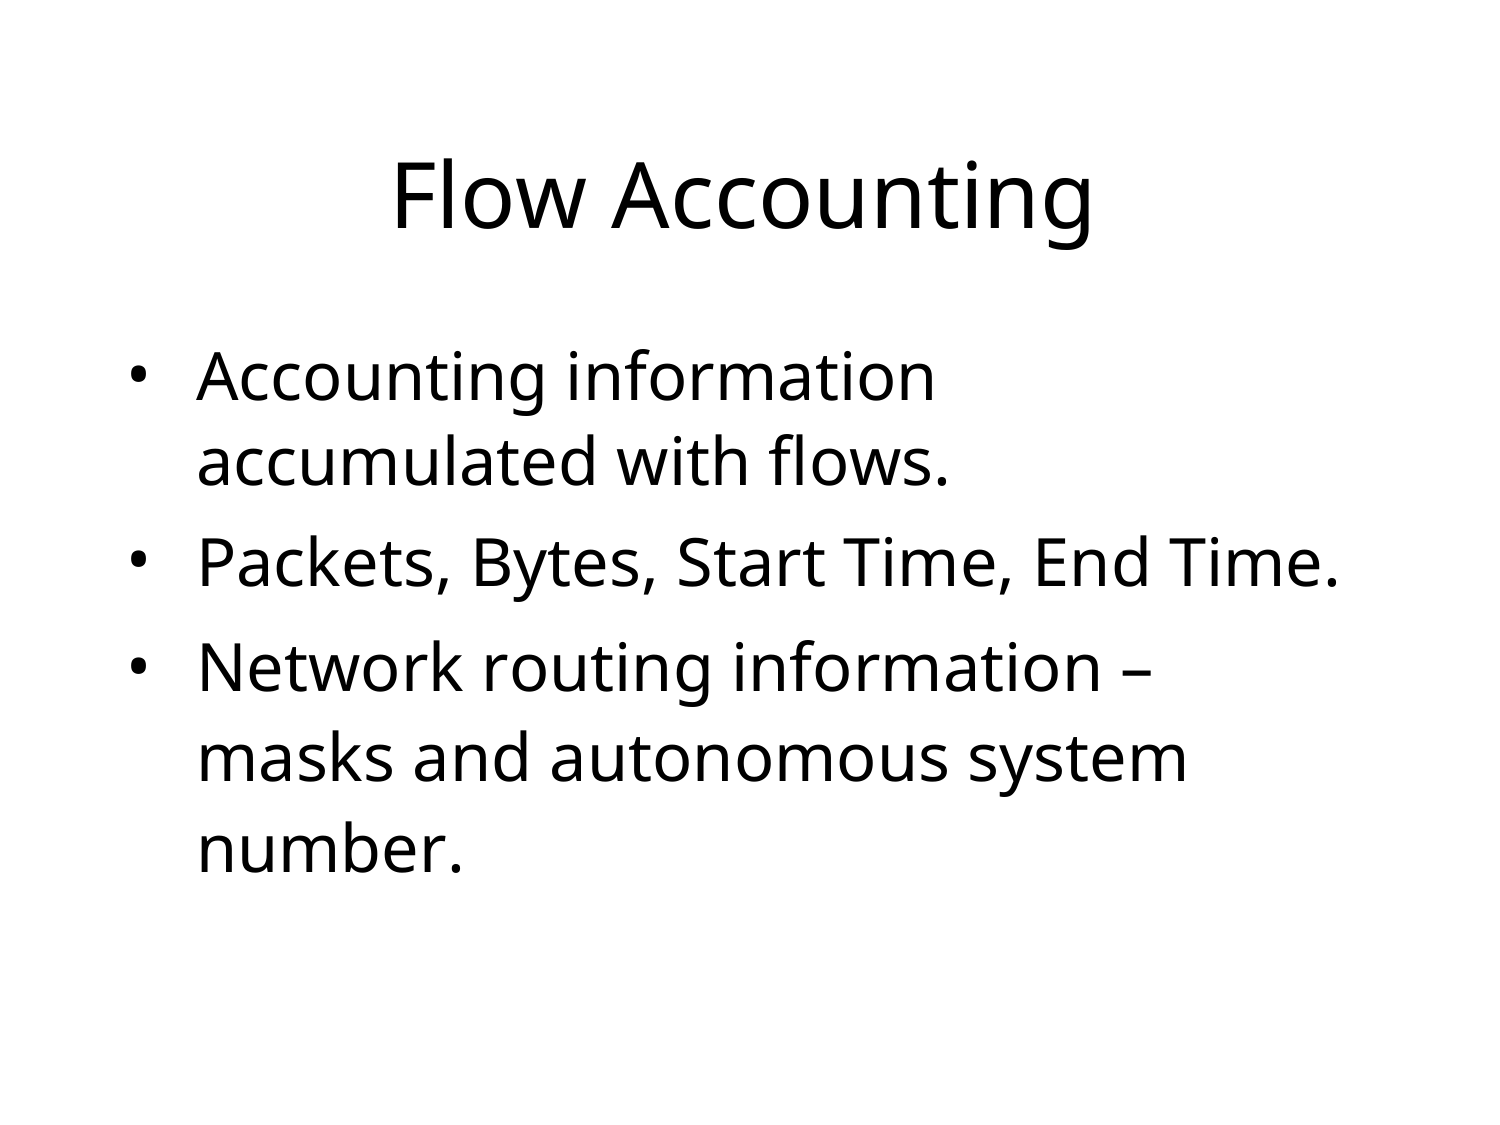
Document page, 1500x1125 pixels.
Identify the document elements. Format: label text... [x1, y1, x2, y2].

title Flow Accounting [112, 62, 1388, 324]
list Accounting information accumulated with flows. Packets, Bytes, Start Time, End Time. Network routing information – masks and autonomous system number. [112, 324, 1388, 1125]
